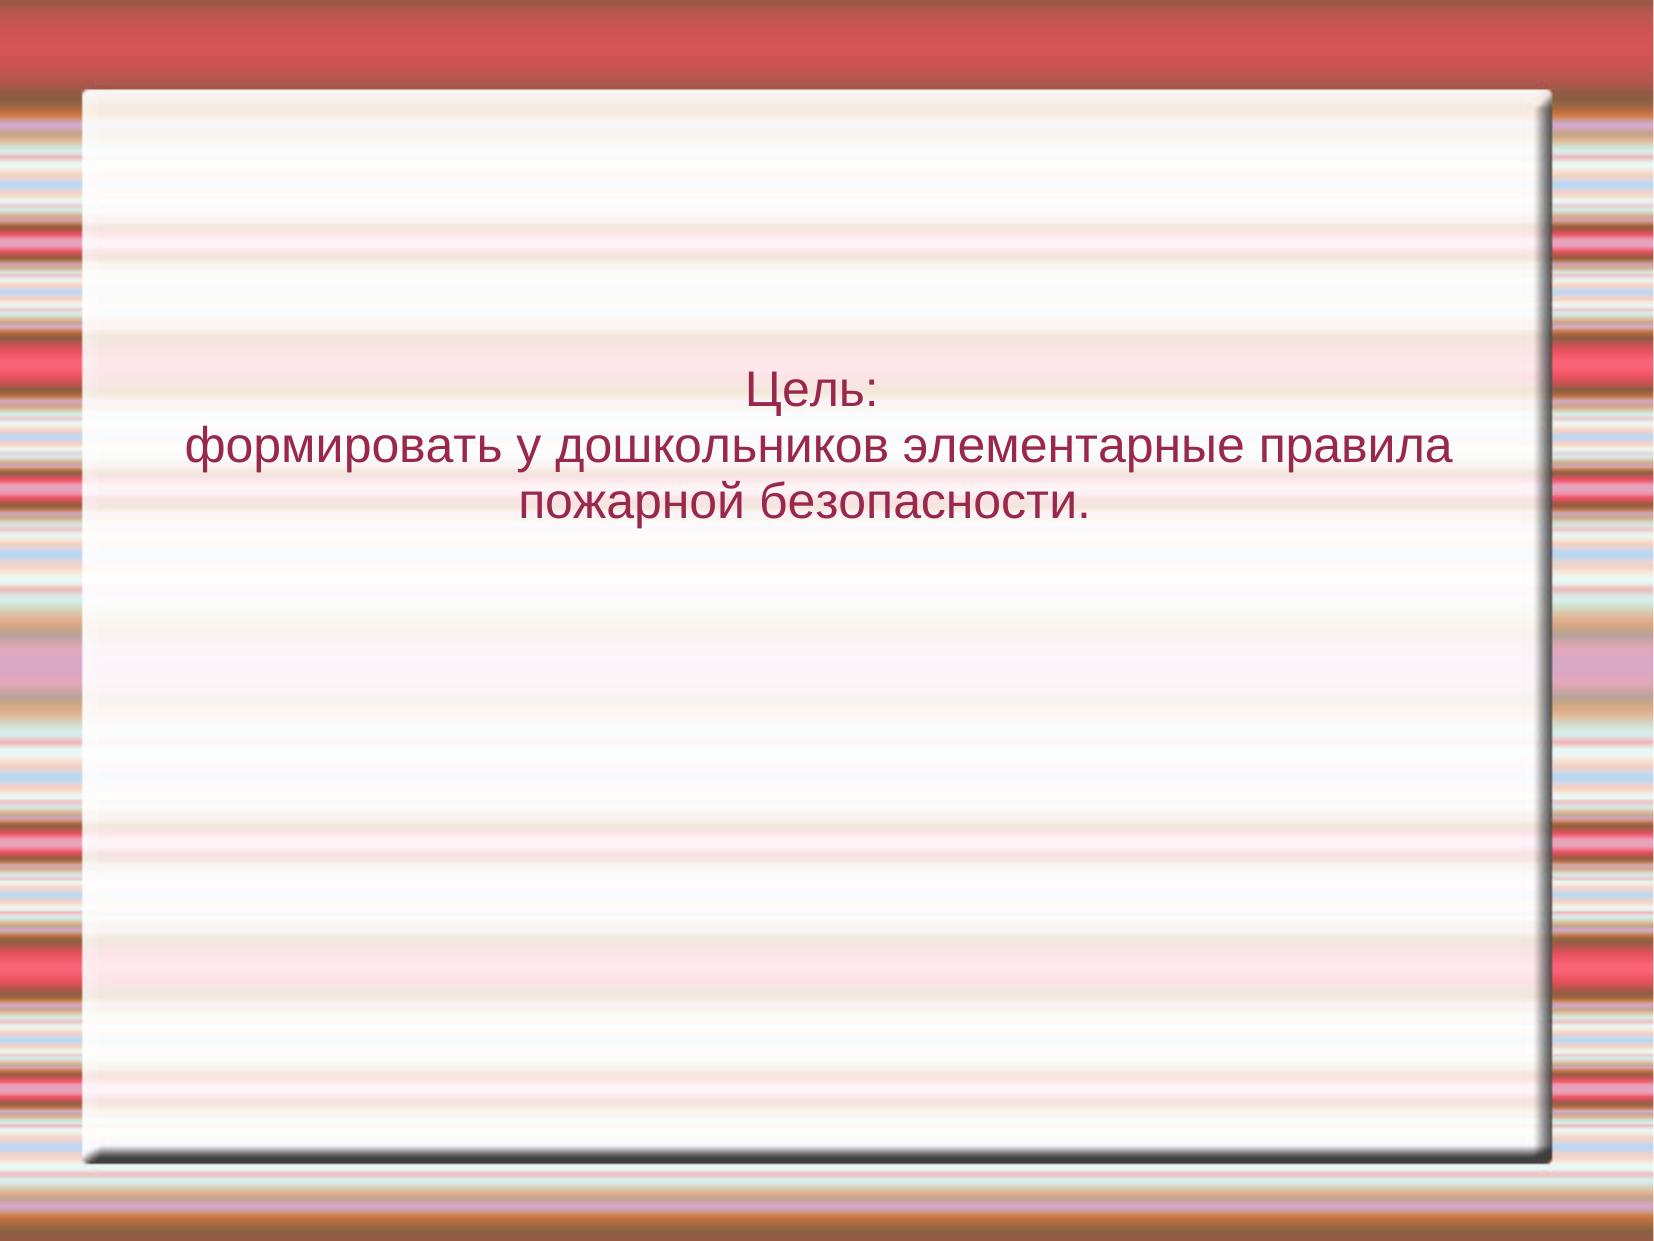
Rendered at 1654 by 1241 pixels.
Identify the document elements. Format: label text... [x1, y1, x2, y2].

picture [0, 0, 1654, 1241]
title Цель: формировать у дошкольников элементарные правила пожарной безопасности. [147, 122, 1477, 768]
